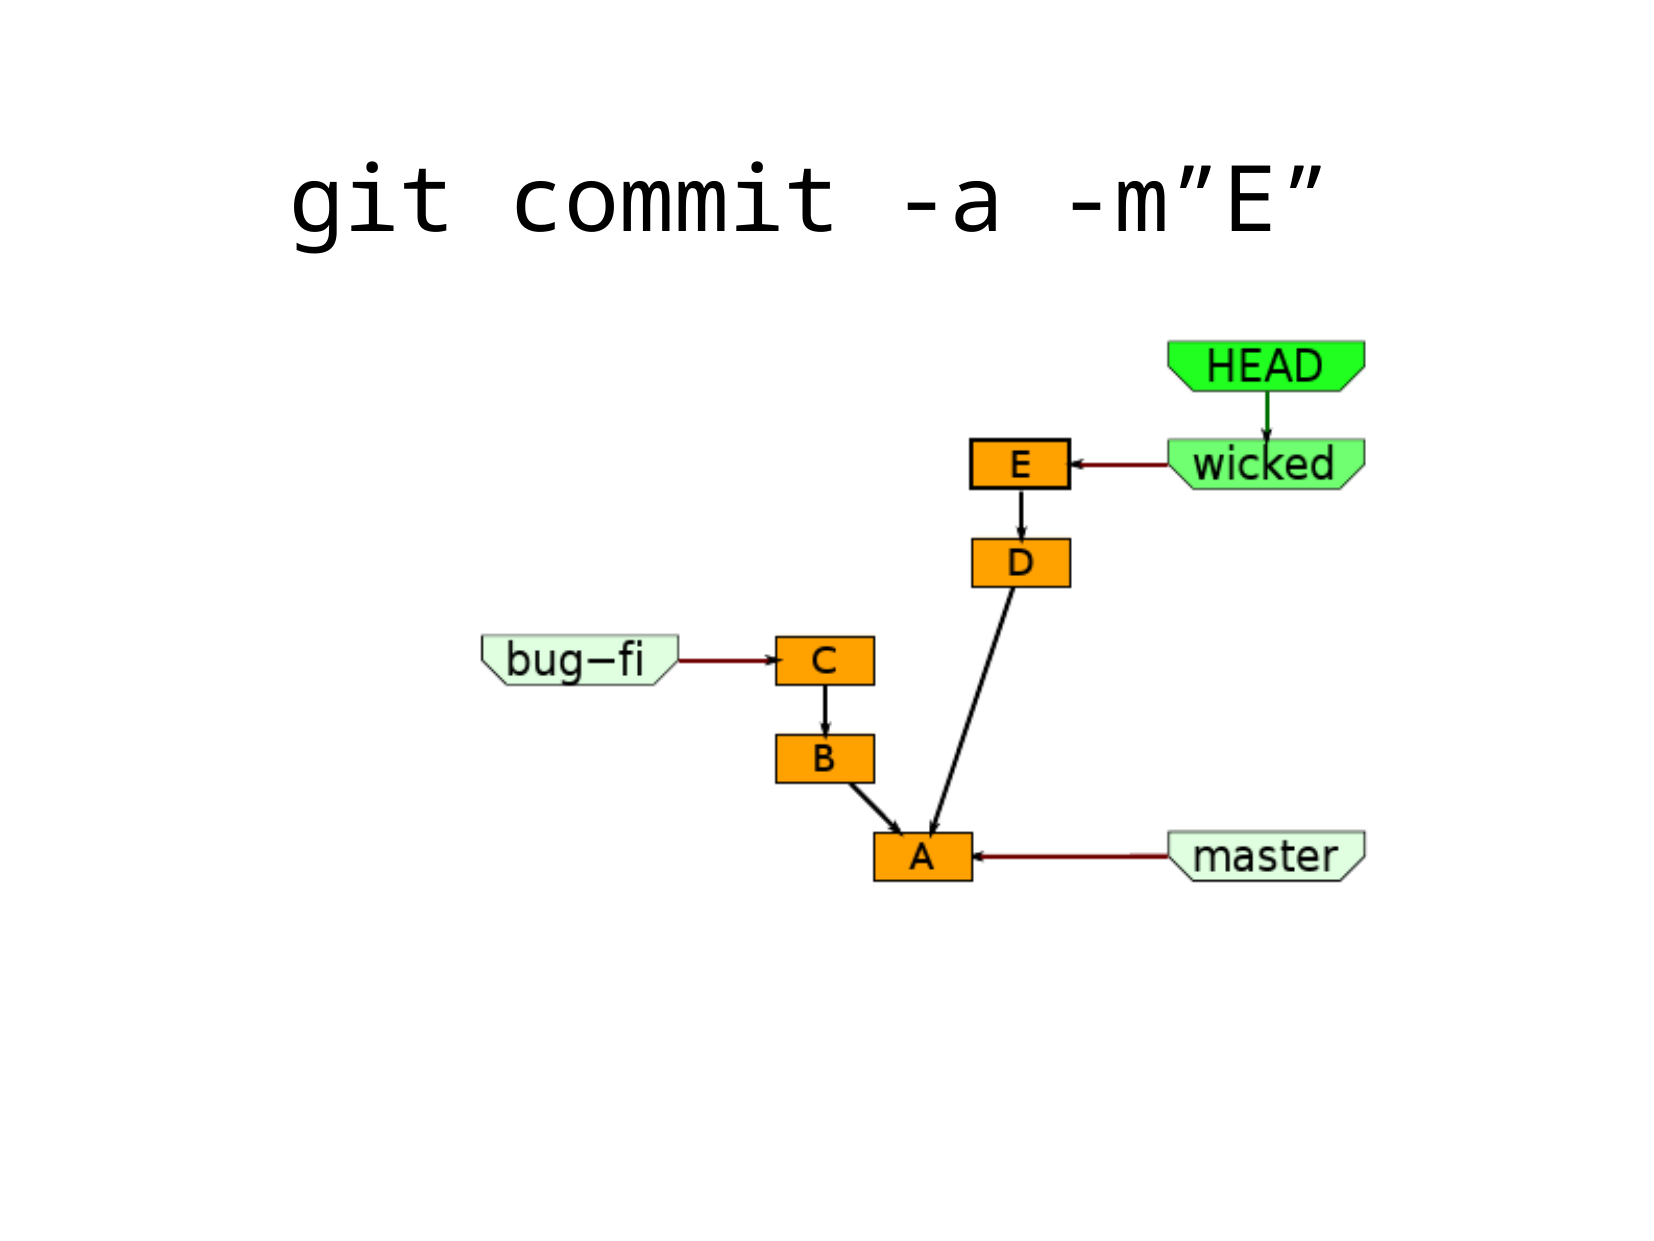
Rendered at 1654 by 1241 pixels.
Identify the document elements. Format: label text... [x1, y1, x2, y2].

picture [0, 0, 1654, 1241]
title git commit -a -m”E” [118, 119, 1506, 273]
